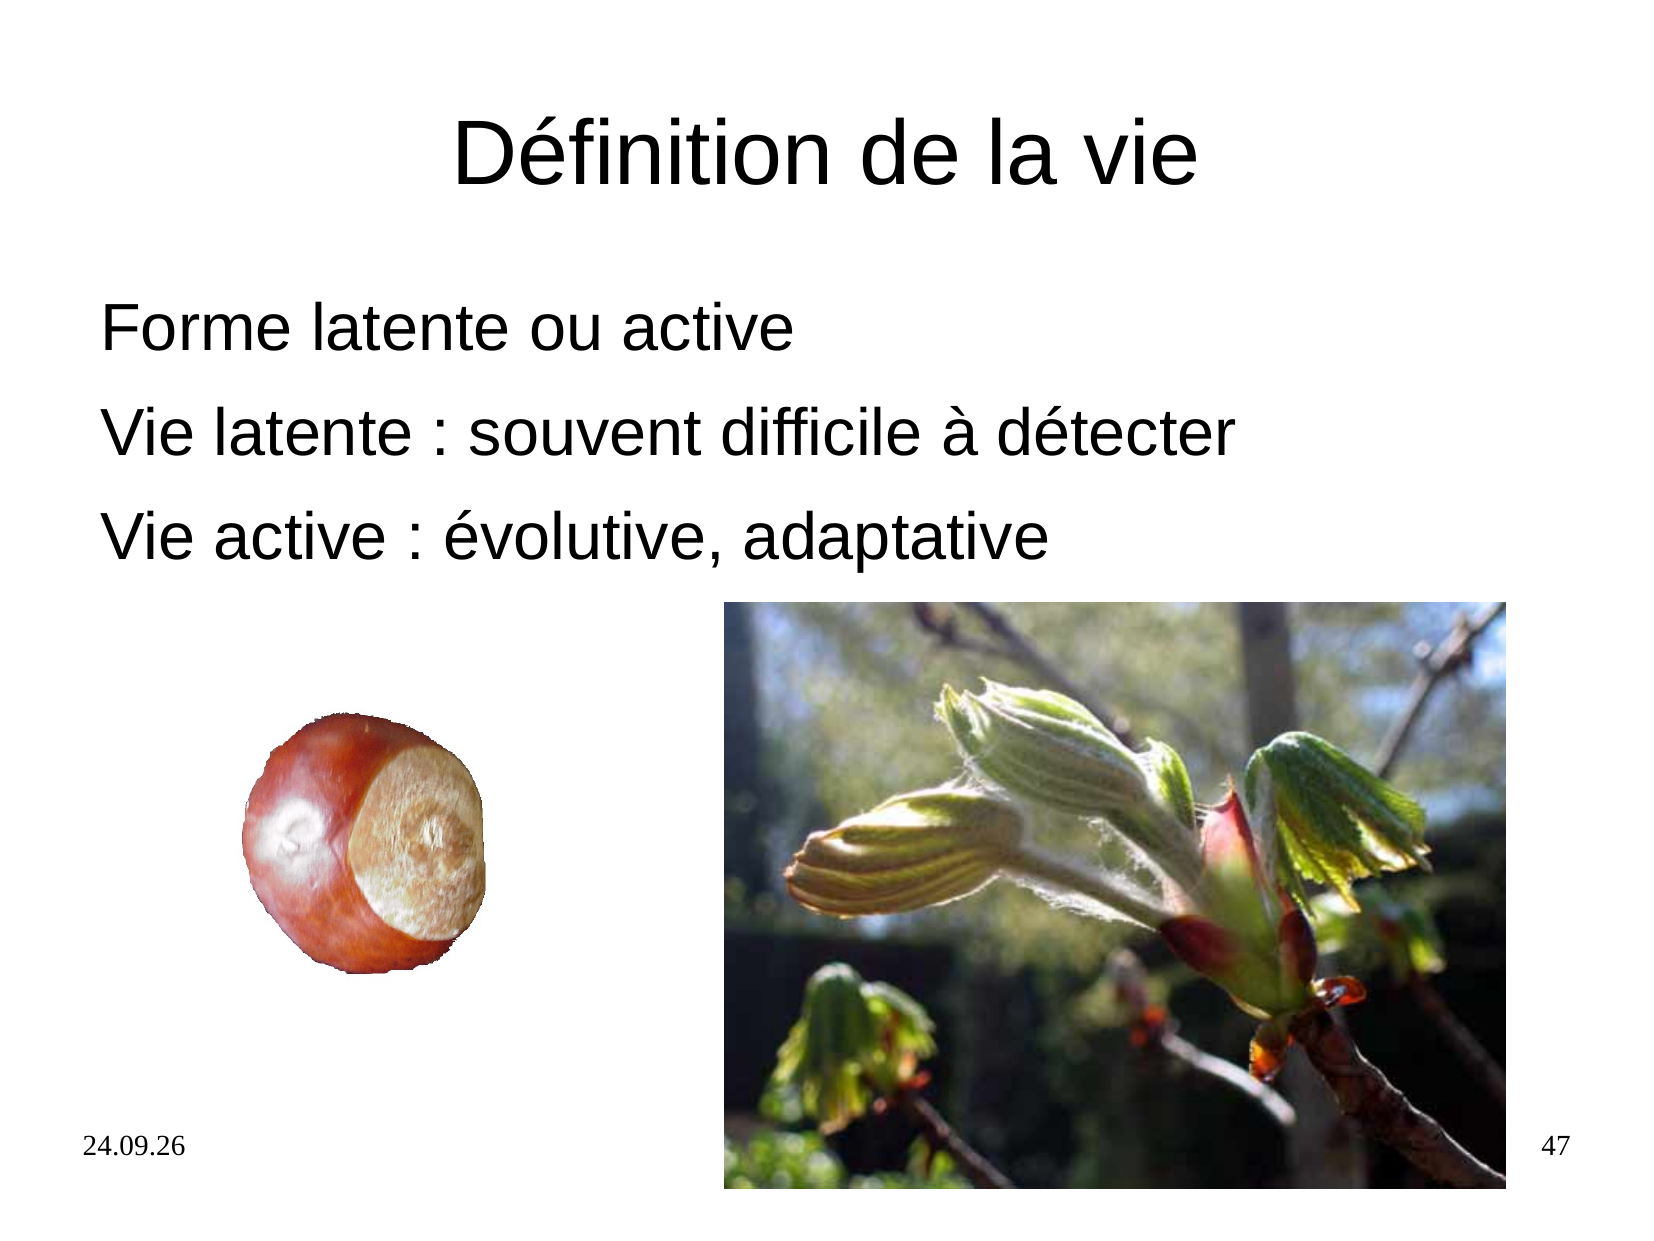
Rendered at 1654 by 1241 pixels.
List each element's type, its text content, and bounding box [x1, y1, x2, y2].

picture [724, 602, 1506, 1189]
picture [223, 689, 502, 990]
list Forme latente ou active Vie latente : souvent difficile à détecter Vie active : évolutive, adaptative [82, 290, 1571, 1094]
title Définition de la vie [82, 56, 1571, 250]
